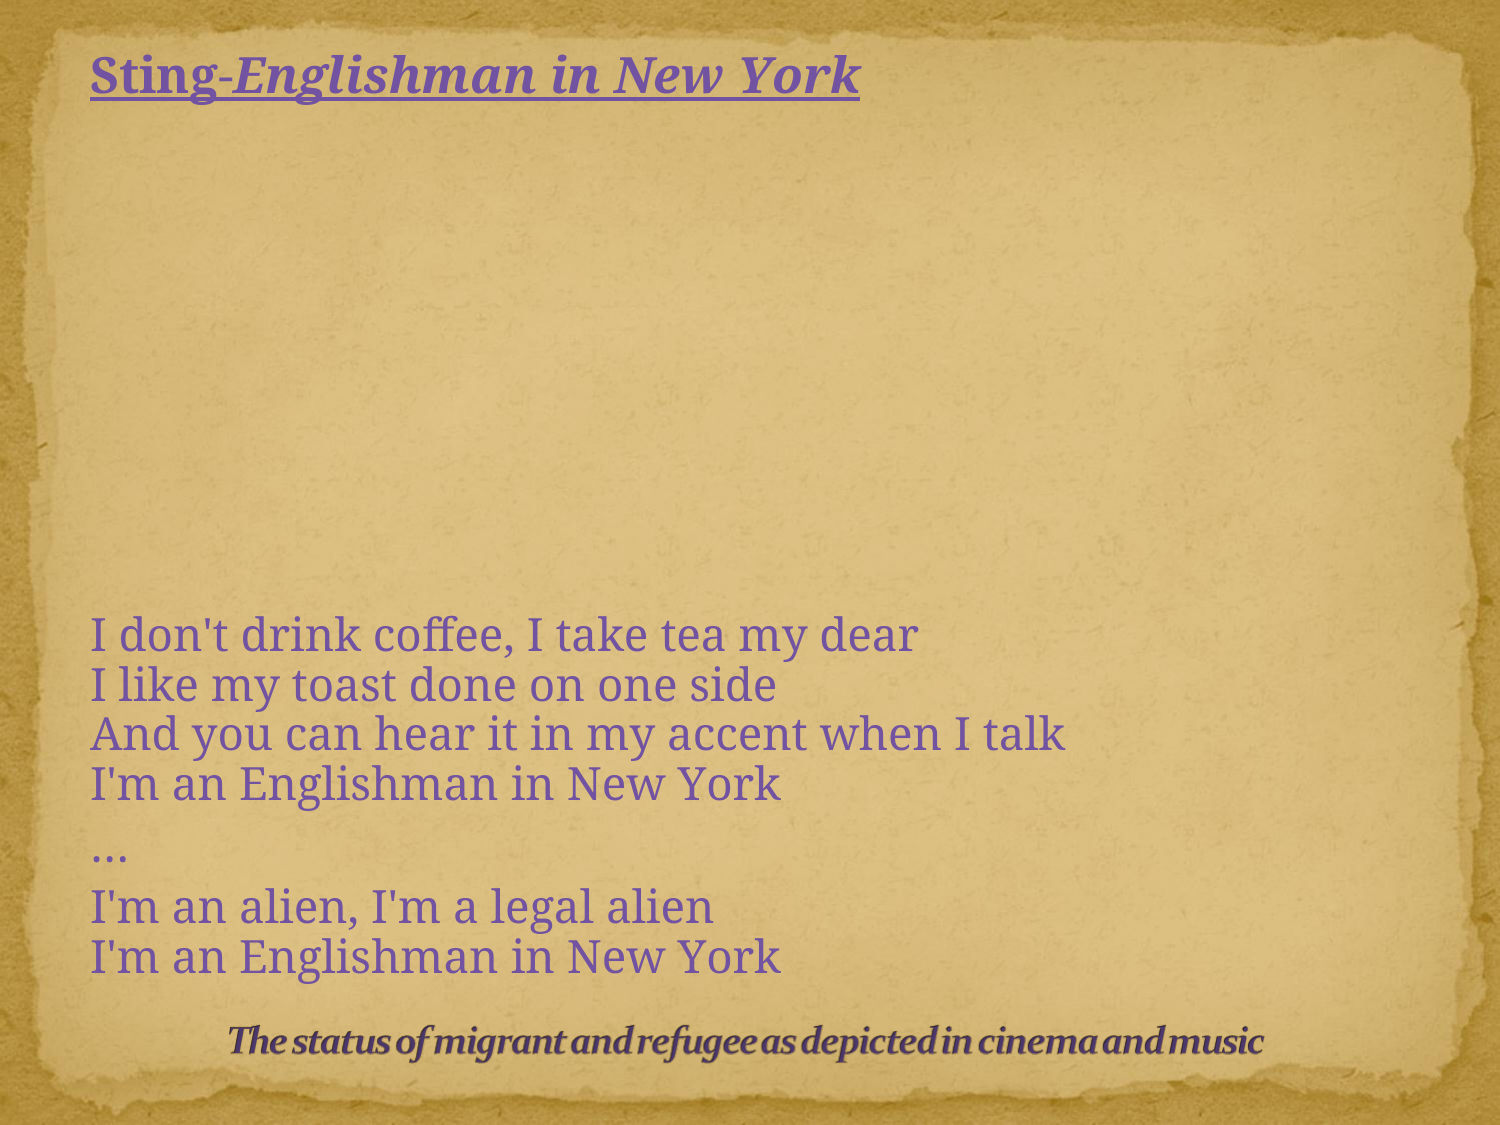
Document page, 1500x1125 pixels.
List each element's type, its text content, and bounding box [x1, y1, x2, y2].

picture [203, 1000, 1288, 1072]
list Sting-Englishman in New York I don't drink coffee, I take tea my dear I like my toast done on one side And you can hear it in my accent when I talk I'm an Englishman in New York … I'm an alien, I'm a legal alien I'm an Englishman in New York [75, 42, 1426, 1000]
